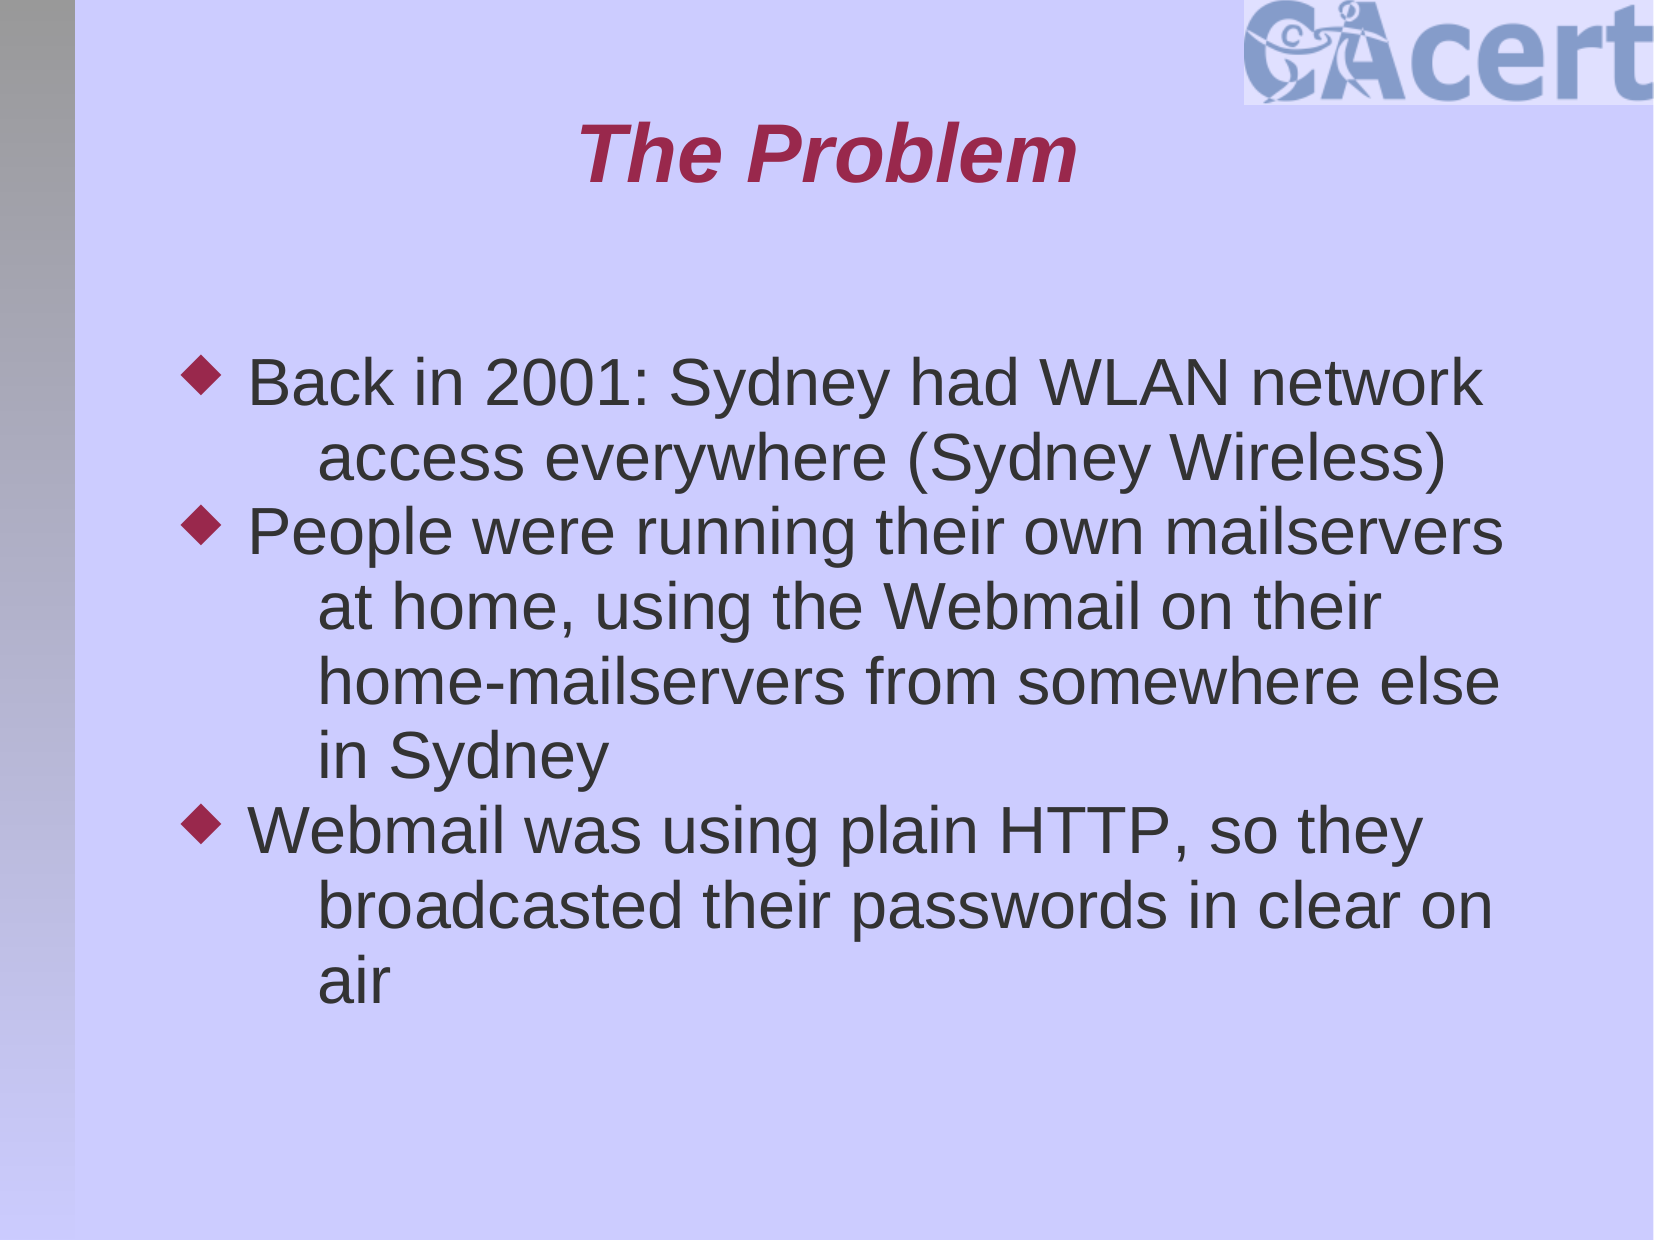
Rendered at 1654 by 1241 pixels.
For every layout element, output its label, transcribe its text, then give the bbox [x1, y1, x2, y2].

list Back in 2001: Sydney had WLAN network access everywhere (Sydney Wireless) People were running their own mailservers at home, using the Webmail on their home-mailservers from somewhere else in Sydney Webmail was using plain HTTP, so they broadcasted their passwords in clear on air [152, 344, 1534, 1127]
title The Problem [121, 49, 1534, 257]
